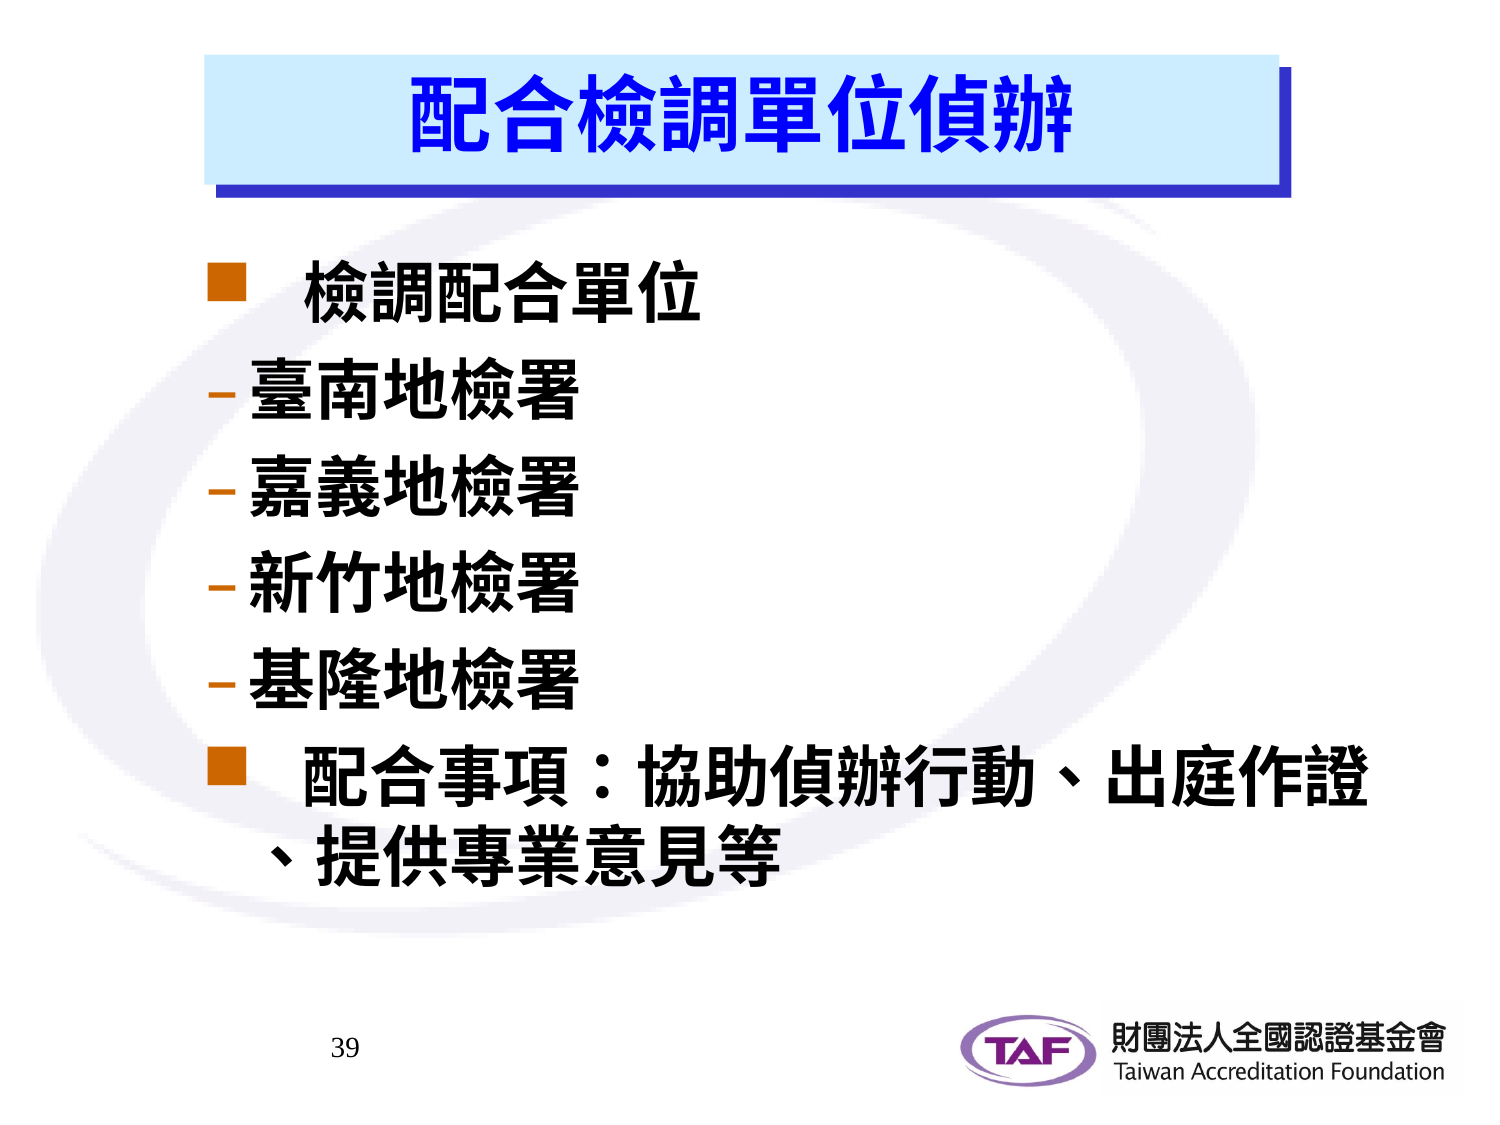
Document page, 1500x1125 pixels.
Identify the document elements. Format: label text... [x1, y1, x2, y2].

list 檢調配合單位 臺南地檢署 嘉義地檢署 新竹地檢署 基隆地檢署 配合事項：協助偵辦行動、出庭作證、提供專業意見等 [112, 243, 1436, 977]
text_box 配合檢調單位偵辦 [204, 54, 1280, 185]
picture [937, 999, 1462, 1097]
text_box <編號> [199, 1021, 376, 1125]
